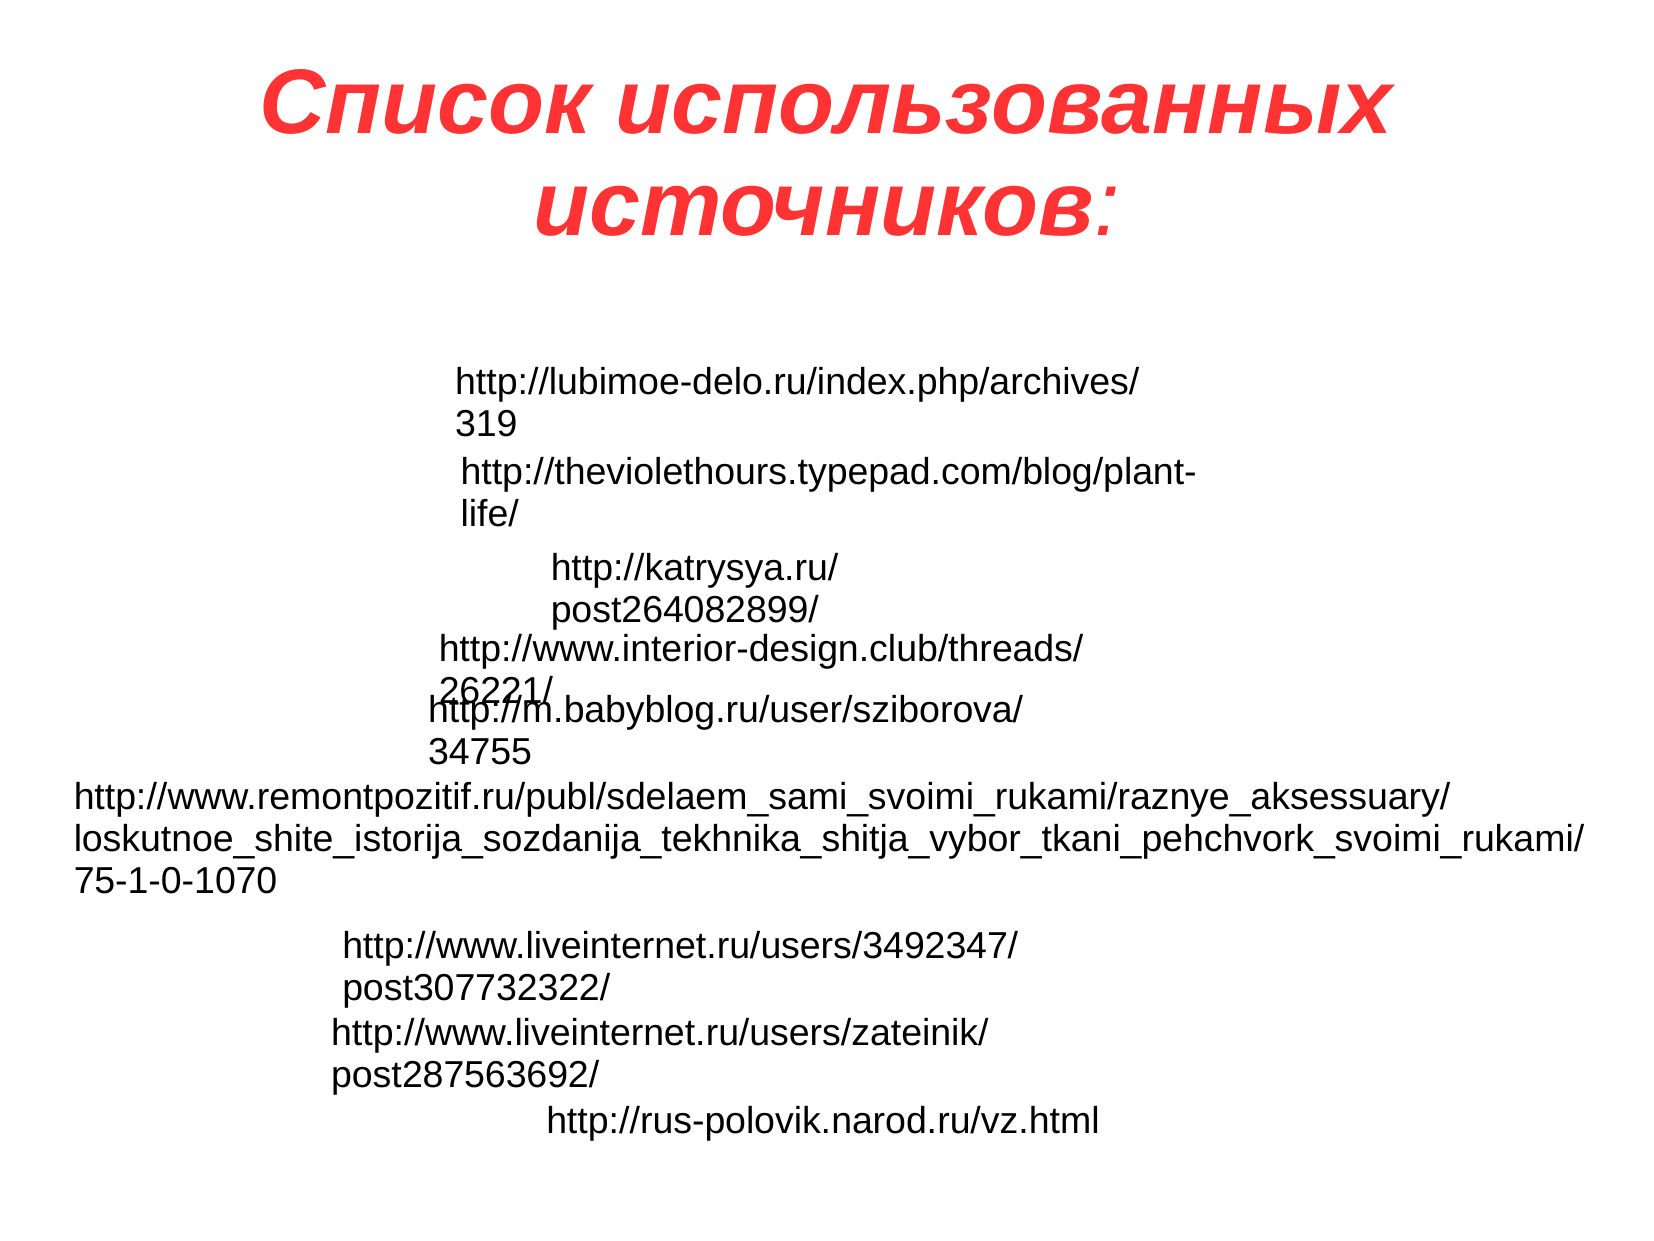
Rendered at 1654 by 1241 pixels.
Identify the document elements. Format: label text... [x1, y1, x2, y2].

text_box http://www.remontpozitif.ru/publ/sdelaem_sami_svoimi_rukami/raznye_aksessuary/loskutnoe_shite_istorija_sozdanija_tekhnika_shitja_vybor_tkani_pehchvork_svoimi_rukami/75-1-0-1070 [59, 767, 1634, 909]
text_box http://lubimoe-delo.ru/index.php/archives/319 [440, 353, 1217, 411]
text_box http://www.liveinternet.ru/users/zateinik/post287563692/ [316, 1003, 1270, 1061]
text_box http://m.babyblog.ru/user/sziborova/34755 [413, 681, 1142, 739]
title Список использованных источников: [82, 49, 1571, 257]
text_box http://theviolethours.typepad.com/blog/plant-life/ [445, 442, 1270, 500]
text_box http://rus-polovik.narod.ru/vz.html [531, 1092, 1115, 1150]
text_box http://www.interior-design.club/threads/26221/ [423, 620, 1211, 709]
text_box http://katrysya.ru/post264082899/ [536, 539, 1121, 597]
text_box http://www.liveinternet.ru/users/3492347/post307732322/ [327, 917, 1300, 1063]
